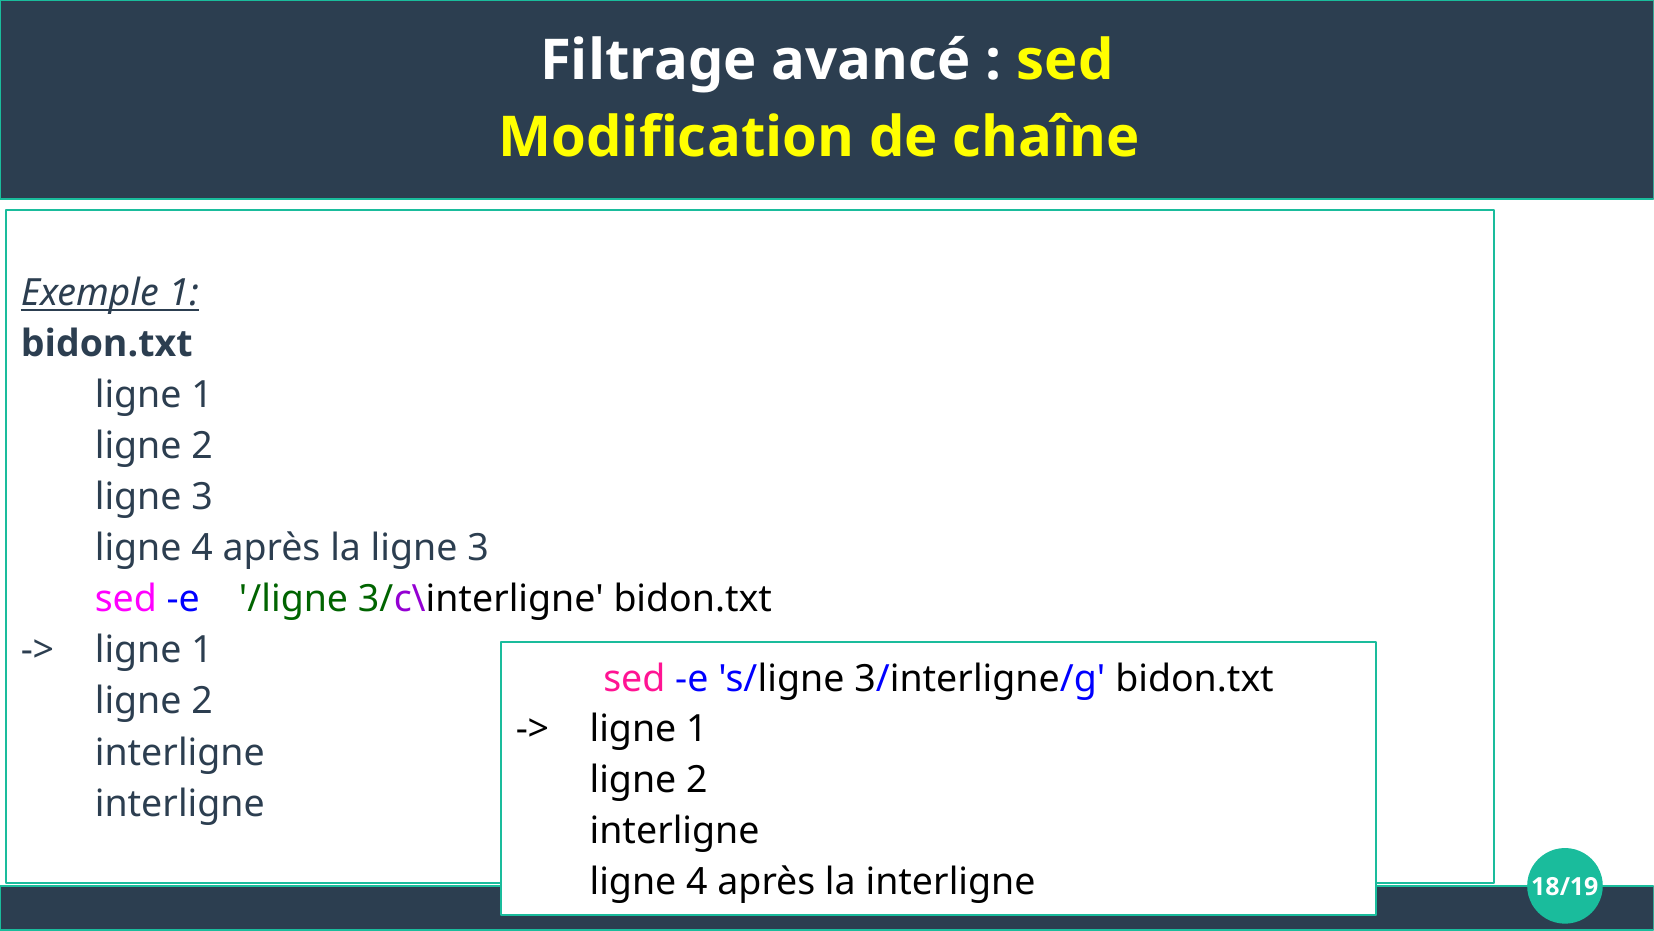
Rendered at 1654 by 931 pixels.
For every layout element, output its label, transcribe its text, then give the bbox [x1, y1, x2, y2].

title Filtrage avancé : sed Modification de chaîne [59, 37, 1595, 155]
text_box Exemple 1: bidon.txt ligne 1 ligne 2 ligne 3 ligne 4 après la ligne 3 sed -e '/ligne 3/c\interligne' bidon.txt -> ligne 1 ligne 2 interligne interligne [6, 209, 1495, 883]
text_box sed -e 's/ligne 3/interligne/g' bidon.txt -> ligne 1 ligne 2 interligne ligne 4 après la interligne [501, 641, 1377, 916]
